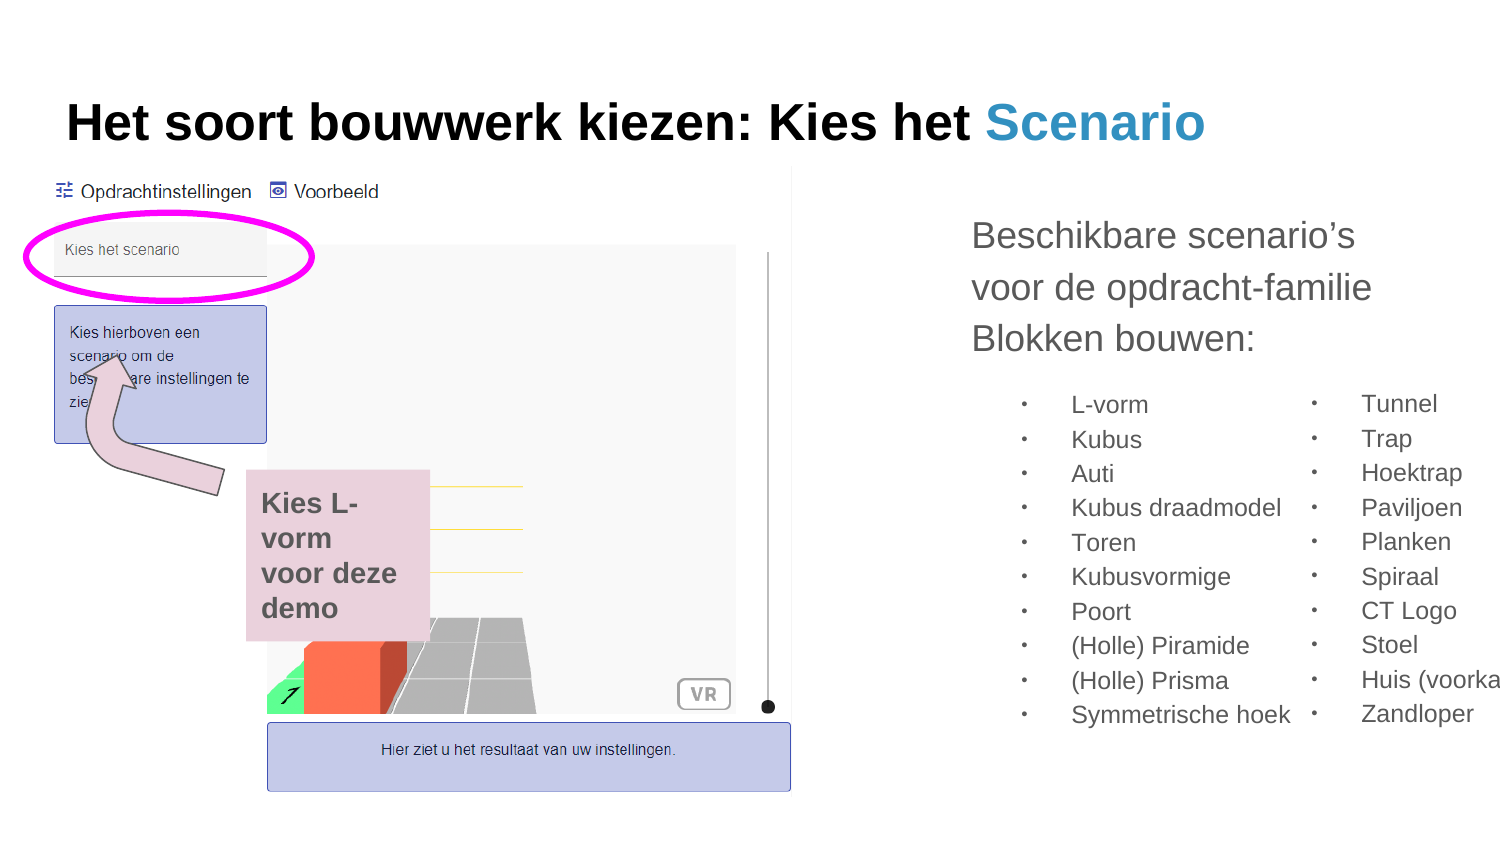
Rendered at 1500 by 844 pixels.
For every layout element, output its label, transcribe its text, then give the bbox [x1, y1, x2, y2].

text_box Kies L-vorm voor deze demo [246, 469, 431, 642]
title Het soort bouwwerk kiezen: Kies het Scenario [51, 72, 1449, 167]
picture [51, 216, 308, 297]
list Beschikbare scenario’s voor de opdracht-familie Blokken bouwen: L-vorm Kubus Auti Kubus draadmodel Toren Kubusvormige Poort (Holle) Piramide (Holle) Prisma Symmetrische hoek [956, 189, 1449, 750]
text_box Tunnel Trap Hoektrap Paviljoen Planken Spiraal CT Logo Stoel Huis (voorkant) Zandloper [1246, 368, 1500, 743]
picture [51, 166, 792, 797]
text_box [83, 355, 225, 496]
